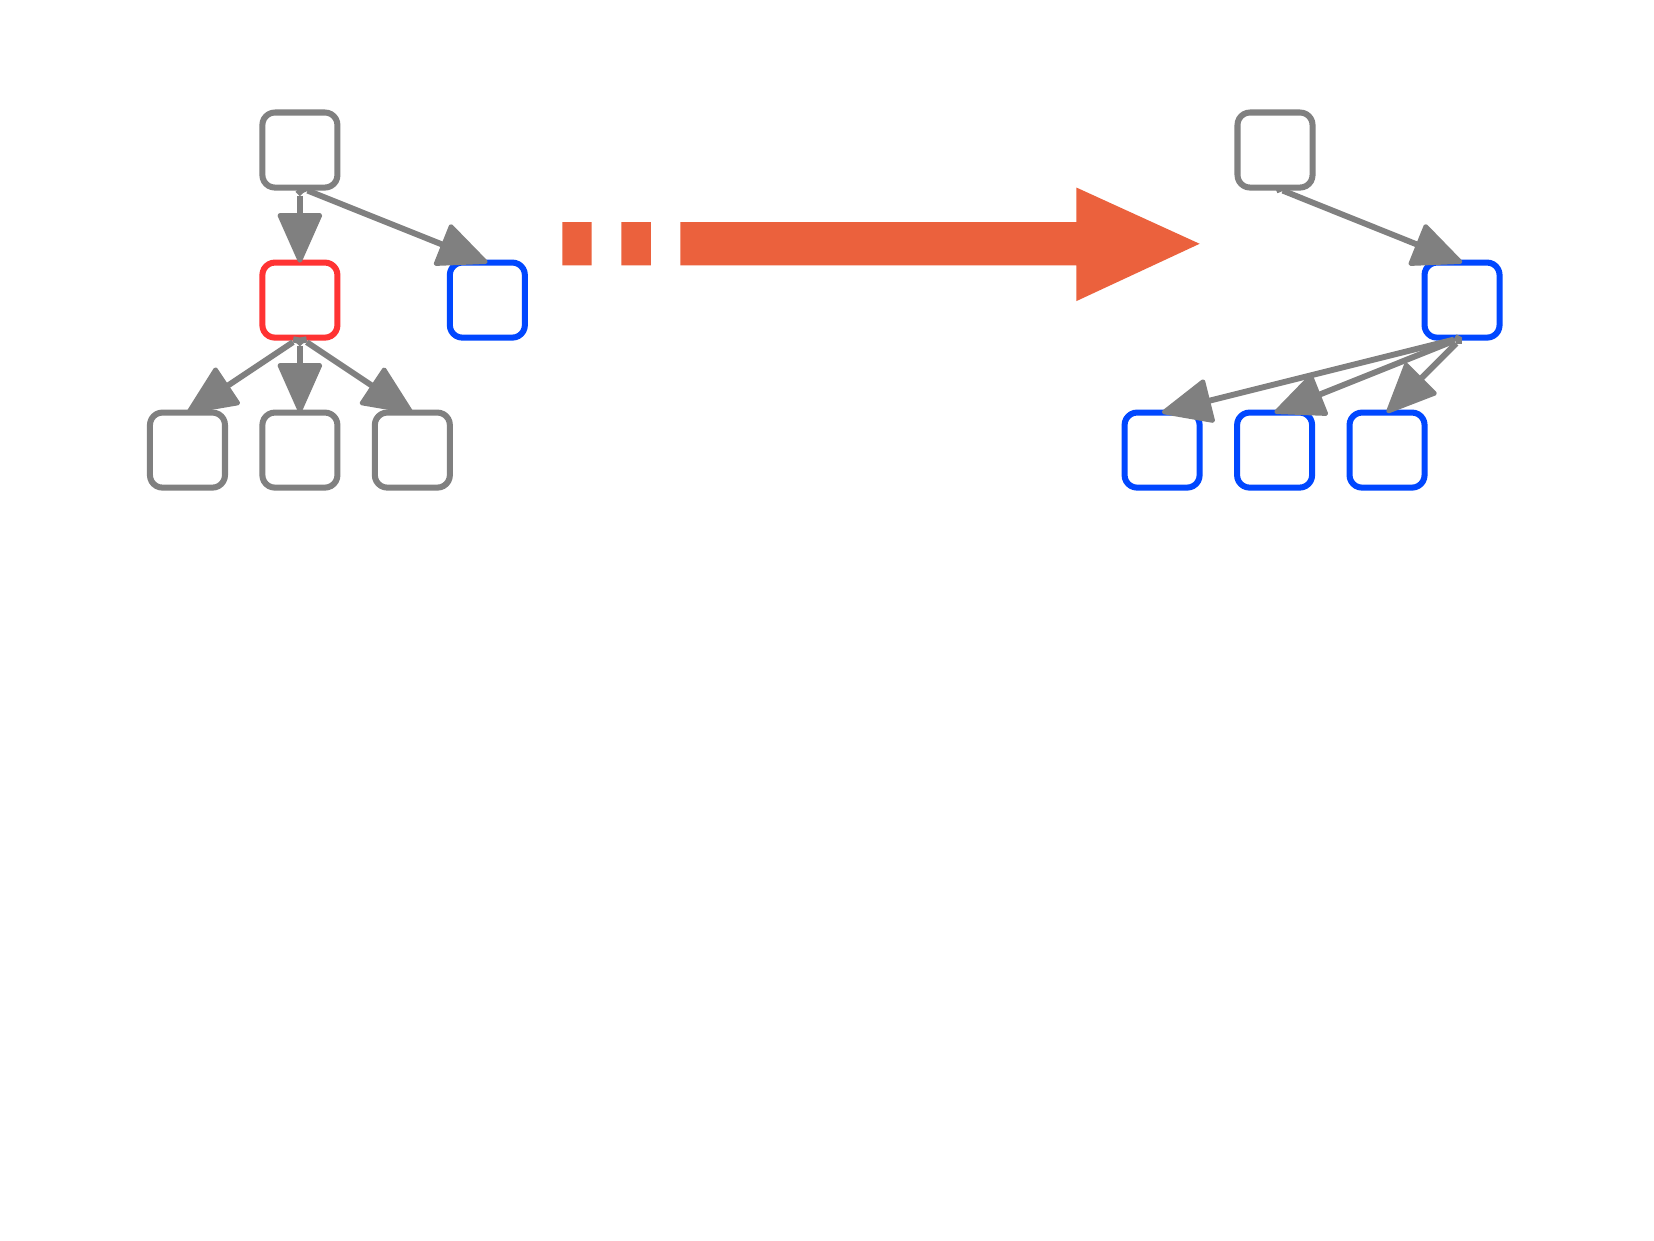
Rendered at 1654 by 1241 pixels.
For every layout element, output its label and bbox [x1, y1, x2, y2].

text_box [621, 222, 651, 266]
text_box [680, 187, 1200, 302]
text_box [562, 222, 592, 266]
